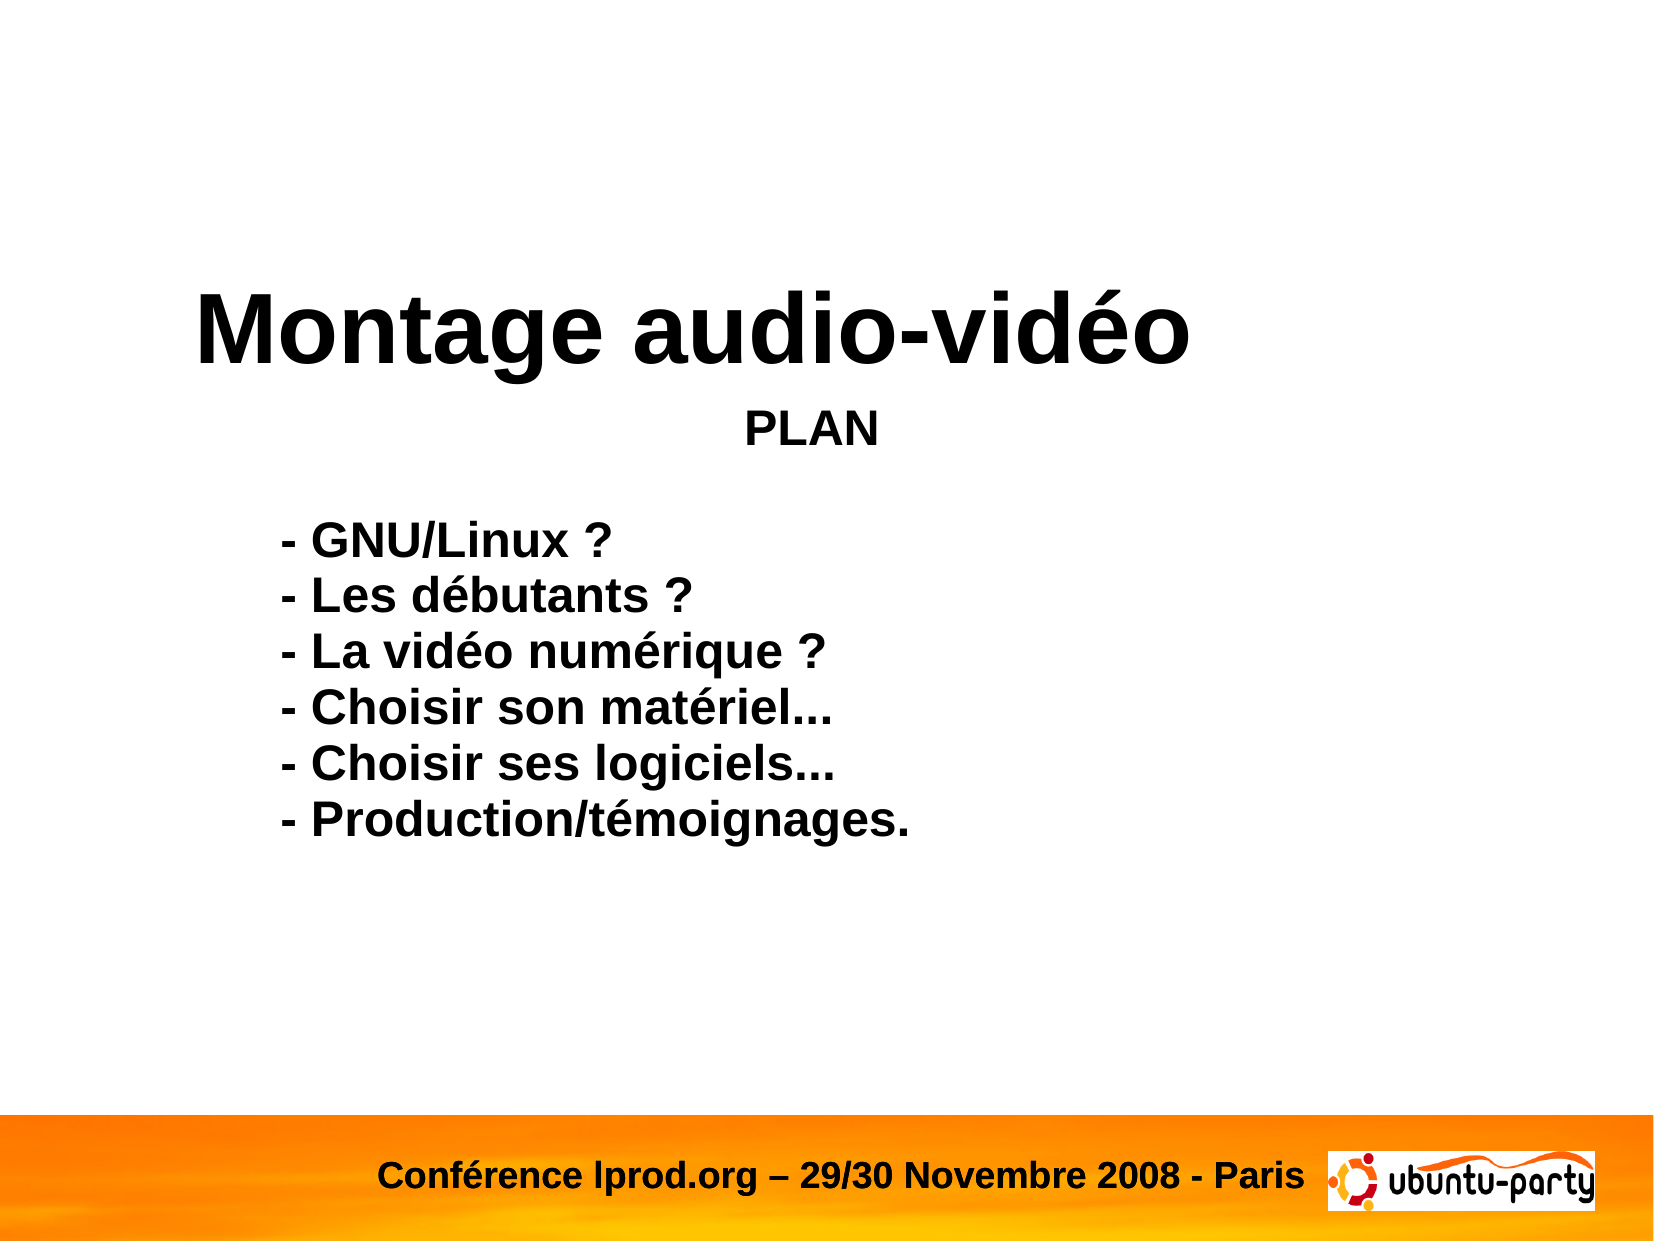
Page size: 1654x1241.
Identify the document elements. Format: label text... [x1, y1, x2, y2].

text_box Montage audio-vidéo [147, 265, 1241, 410]
text_box PLAN - GNU/Linux ? - Les débutants ? - La vidéo numérique ? - Choisir son matériel... - Choisir ses logiciels... - Production/témoignages. [265, 393, 1359, 924]
picture [0, 1115, 1654, 1241]
text_box Conférence lprod.org – 29/30 Novembre 2008 - Paris [295, 1147, 1388, 1211]
